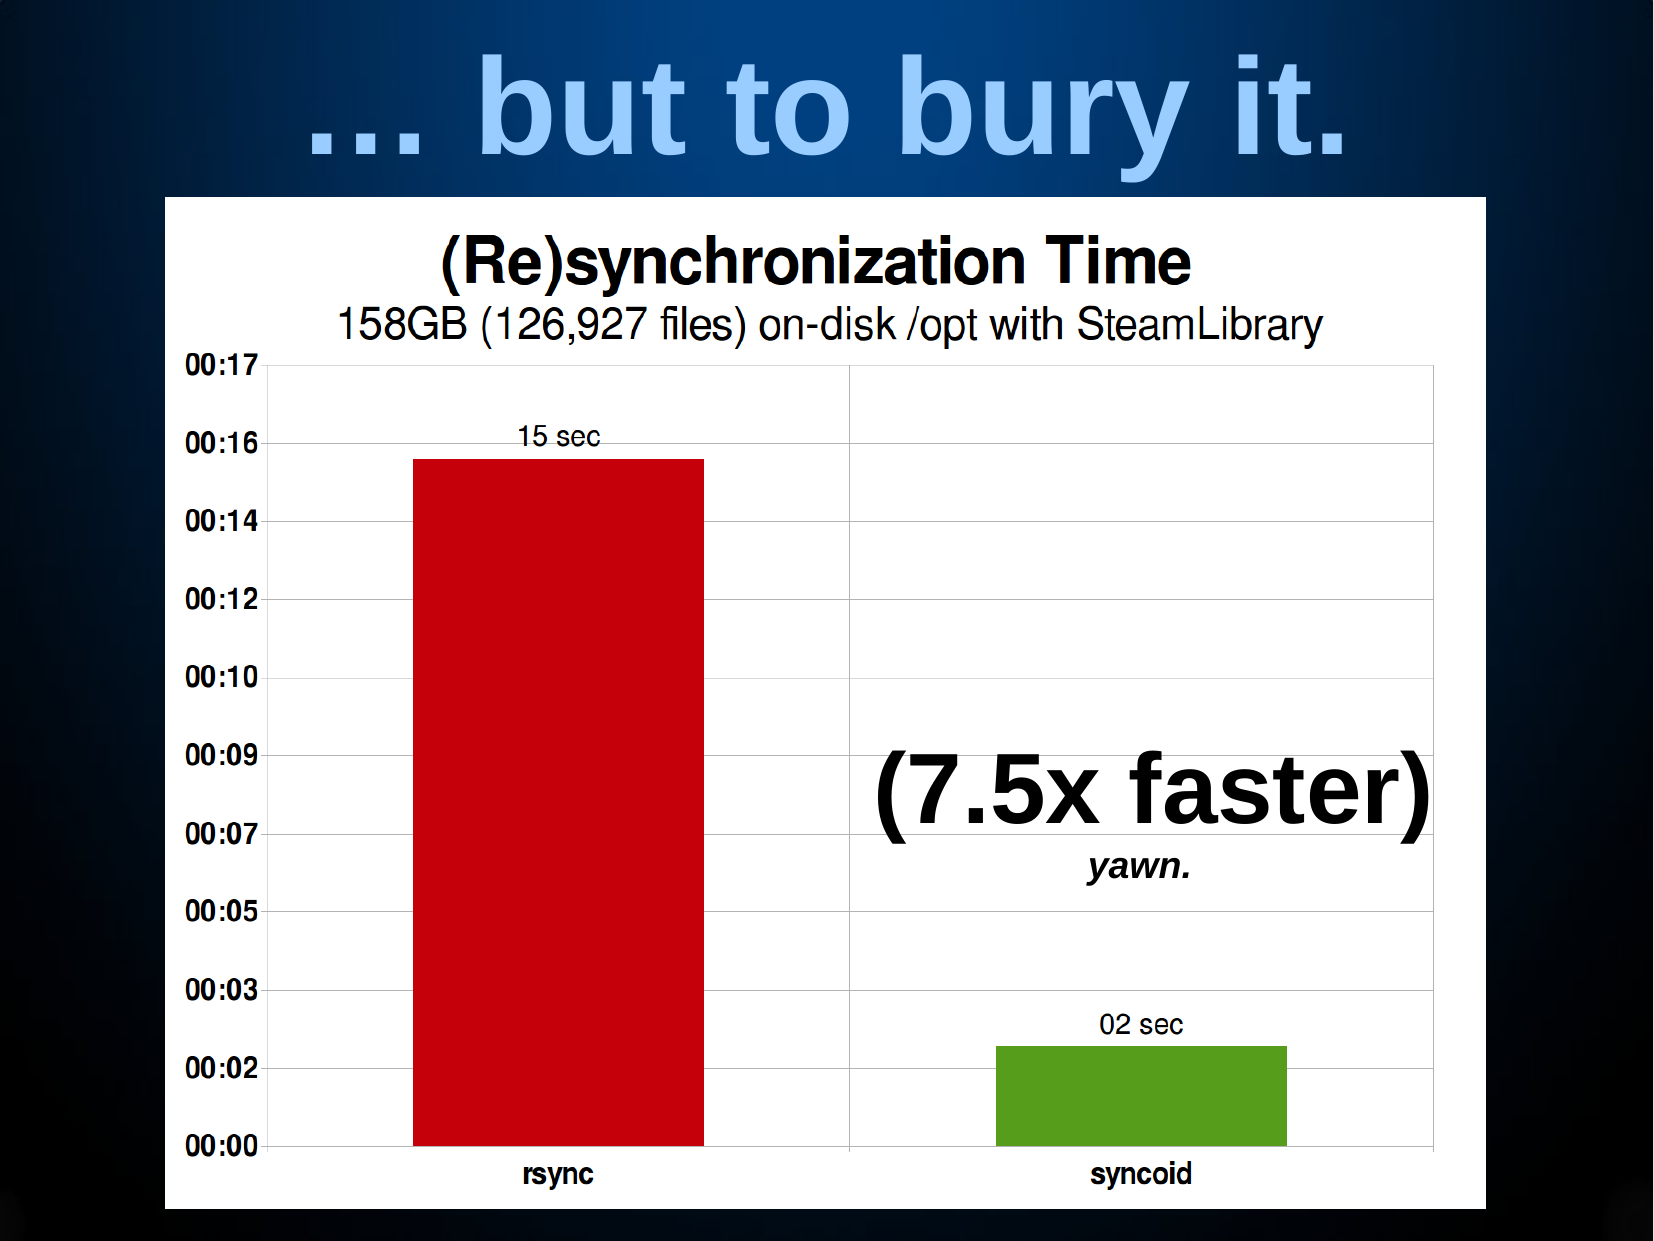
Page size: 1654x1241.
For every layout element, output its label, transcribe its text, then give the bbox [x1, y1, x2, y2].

title … but to bury it. [0, 2, 1651, 211]
title (7.5x faster) yawn. [840, 630, 1441, 991]
picture [0, 0, 1654, 1241]
